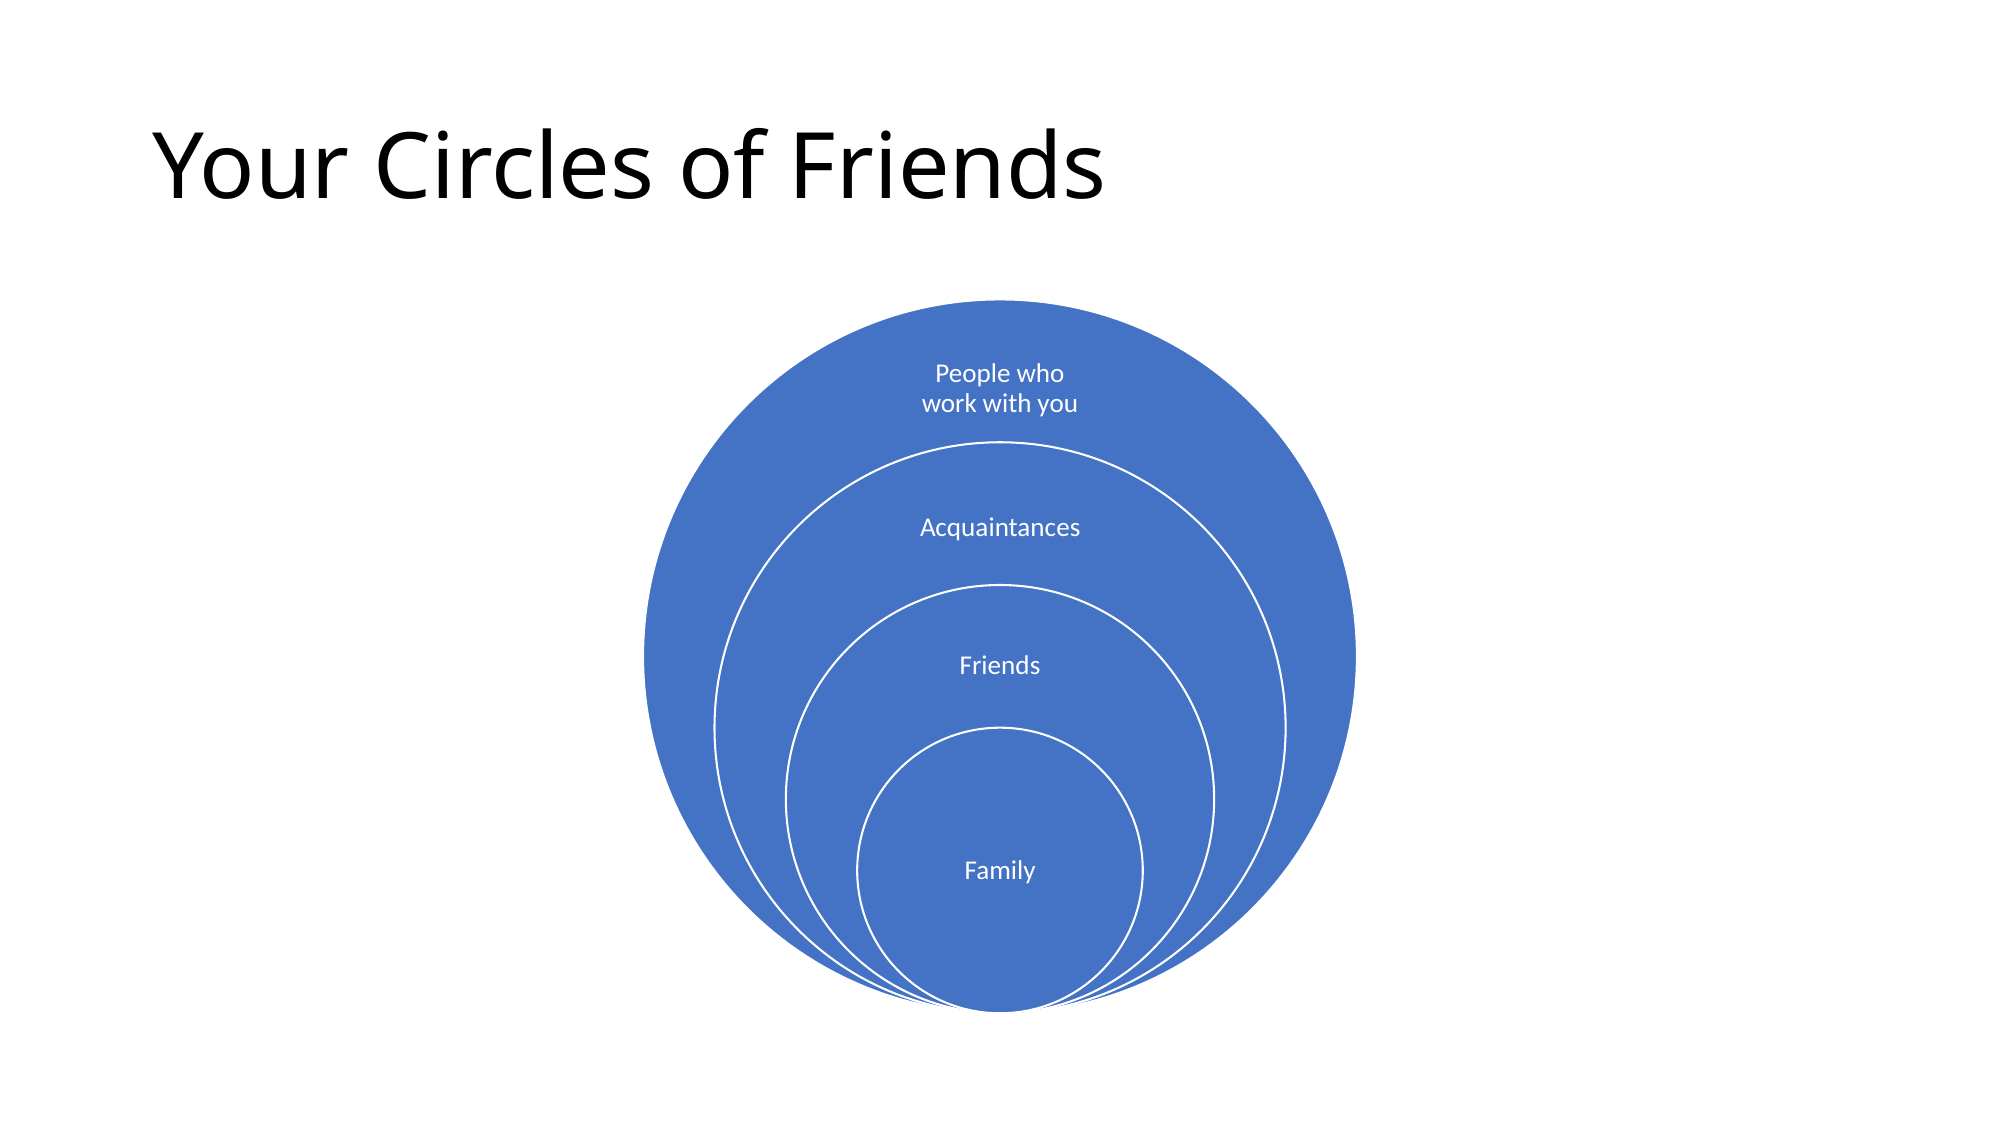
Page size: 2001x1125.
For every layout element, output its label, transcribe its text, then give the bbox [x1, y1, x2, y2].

text_box Family [857, 727, 1143, 1014]
title Your Circles of Friends [137, 59, 1863, 278]
text_box Acquaintances [714, 442, 1286, 1012]
text_box Friends [785, 585, 1215, 1012]
text_box People who work with you [643, 299, 1357, 1010]
